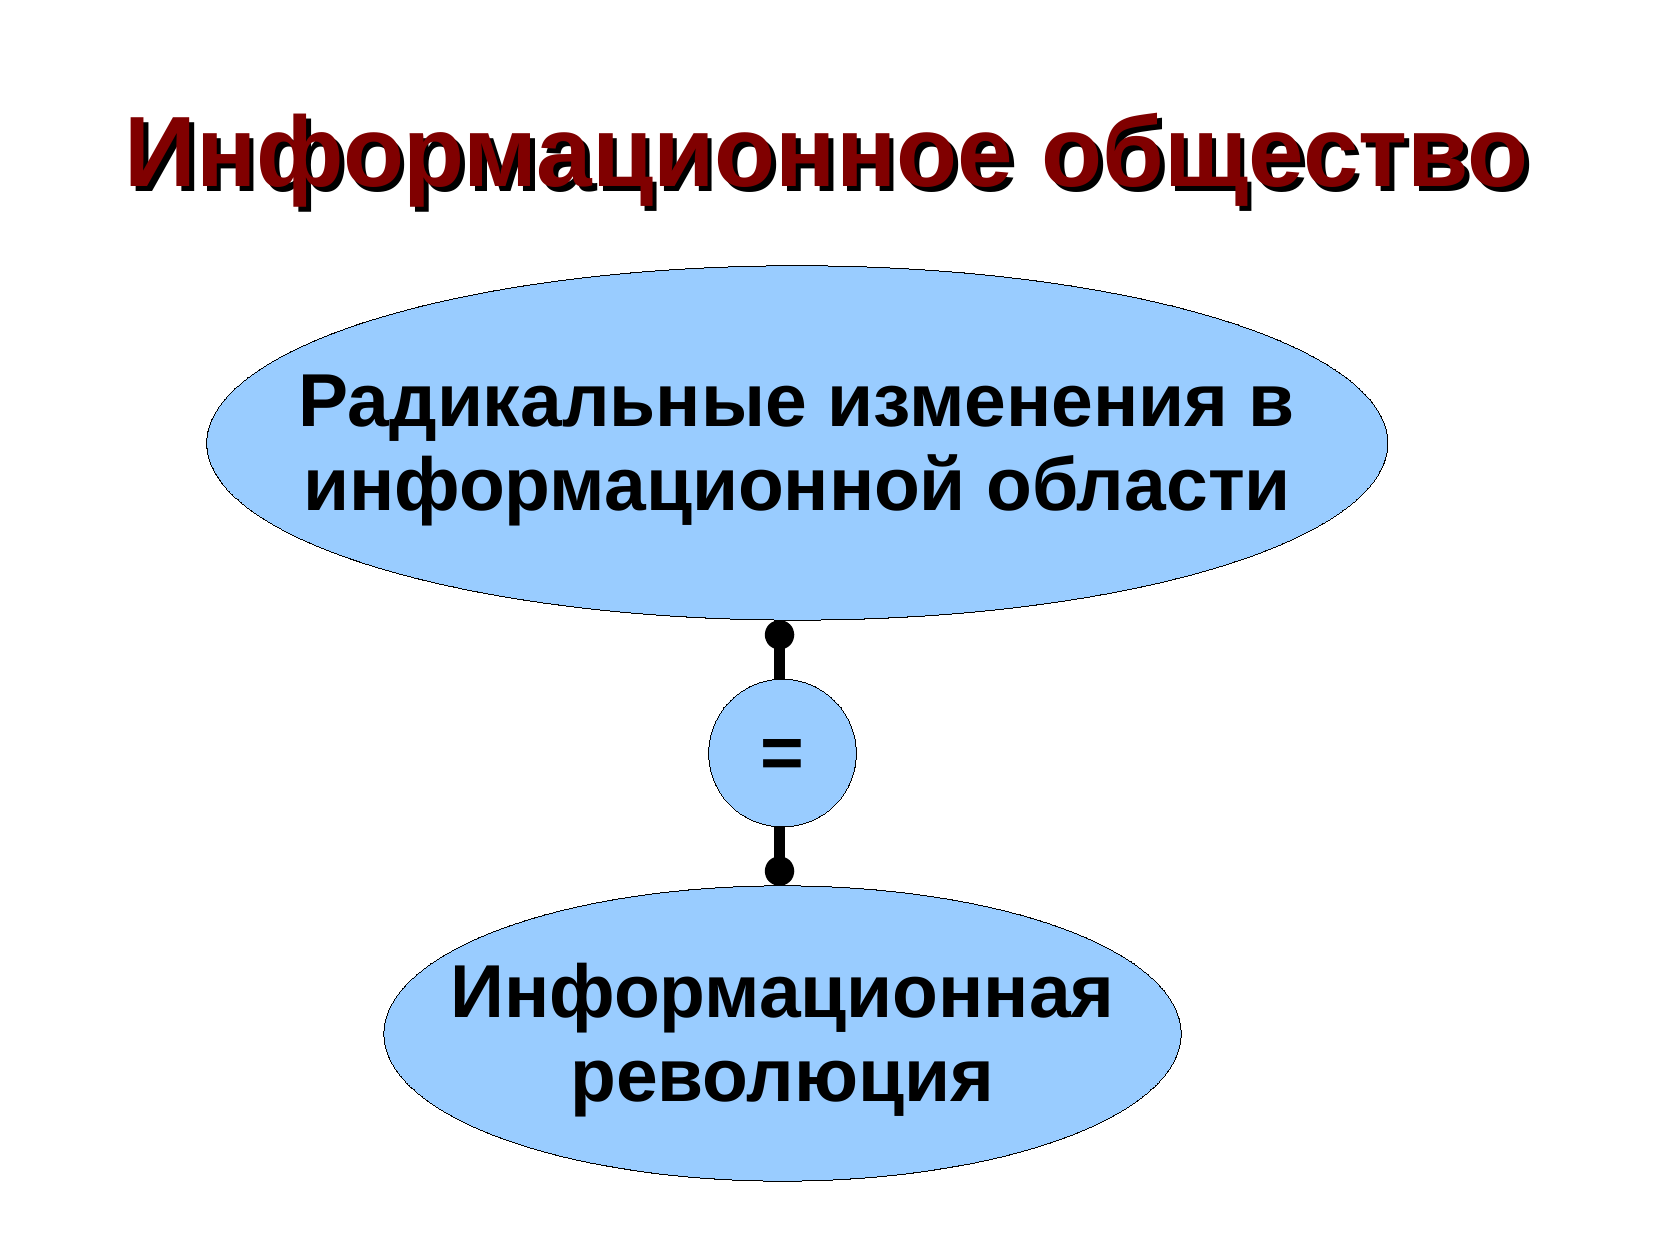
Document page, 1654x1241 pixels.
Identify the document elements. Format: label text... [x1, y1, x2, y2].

text_box Радикальные изменения в информационной области [206, 265, 1388, 621]
text_box = [708, 679, 857, 827]
text_box Информационное общество [88, 88, 1565, 216]
text_box Информационная революция [383, 885, 1182, 1182]
